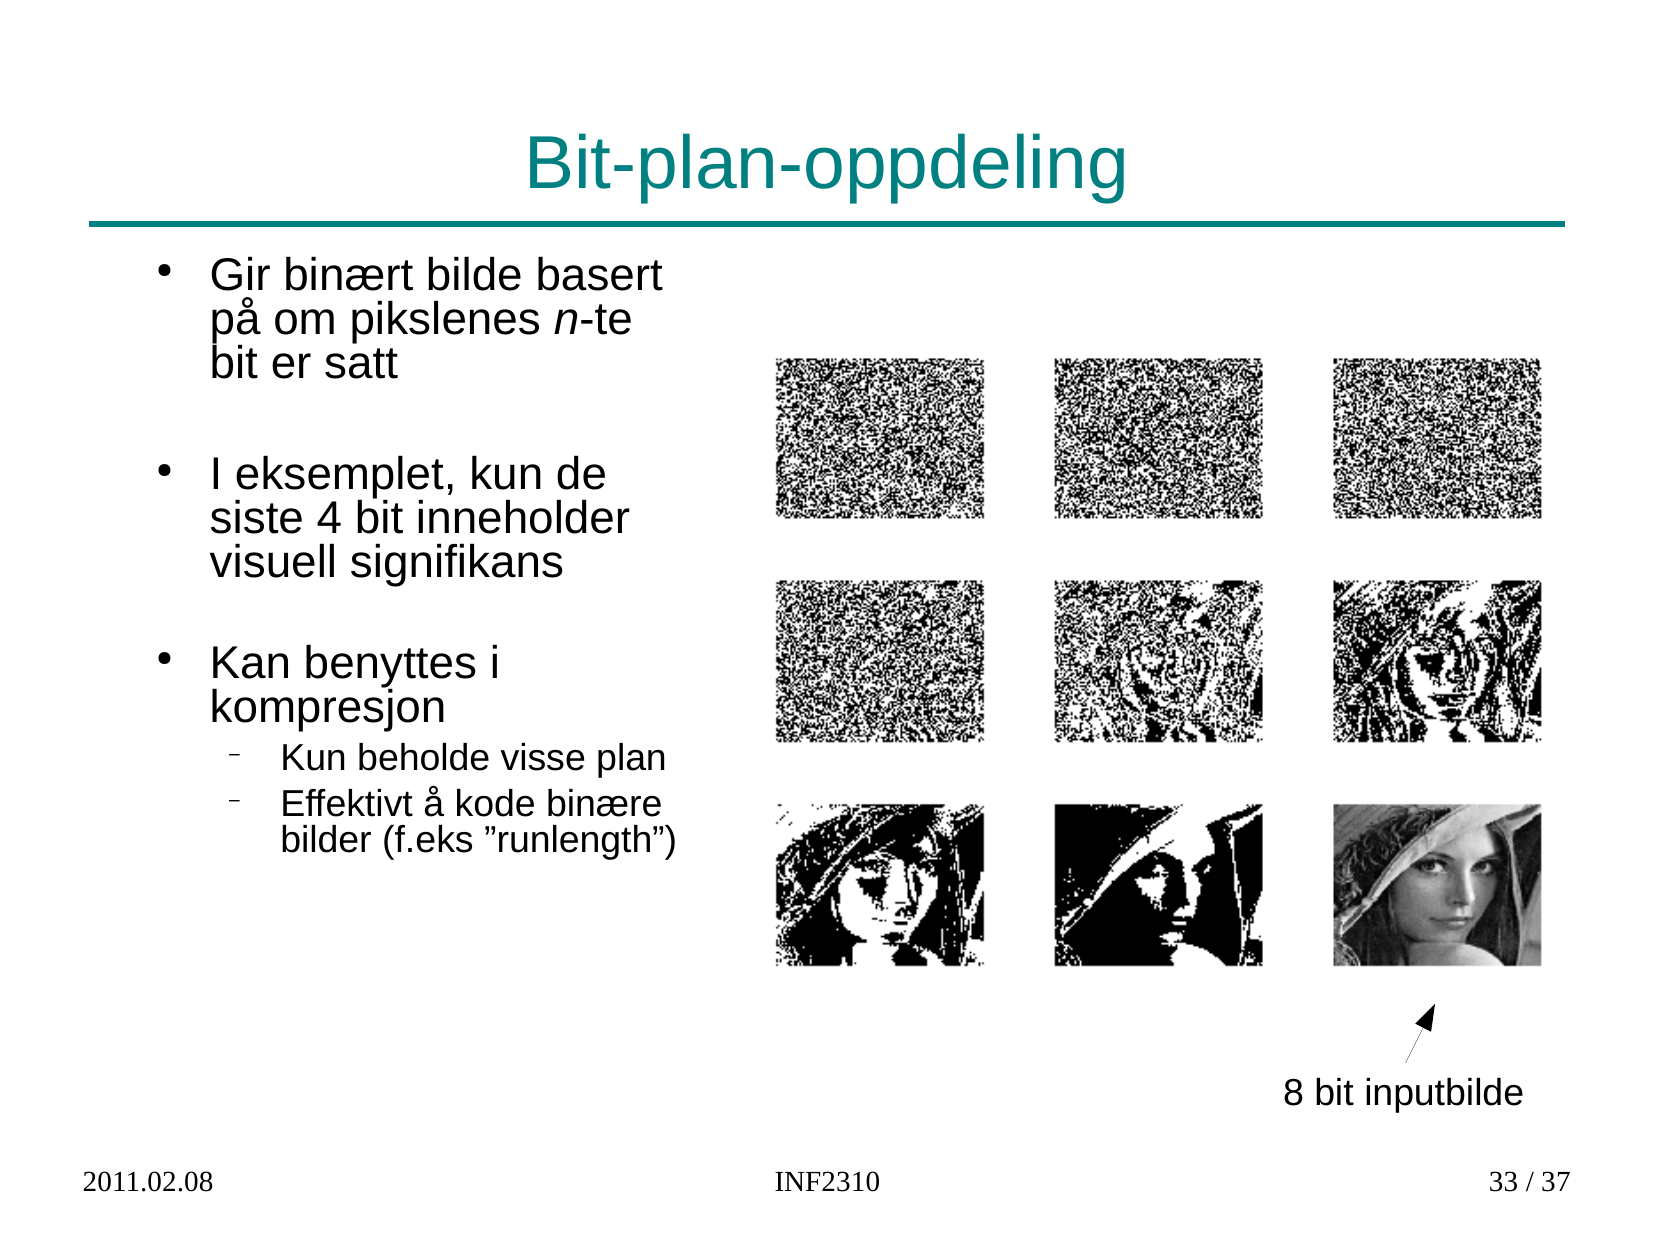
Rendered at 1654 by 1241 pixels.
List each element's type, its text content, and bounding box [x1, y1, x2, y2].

list Gir binært bilde basert på om pikslenes n-te bit er satt I eksemplet, kun de siste 4 bit inneholder visuell signifikans Kan benyttes i kompresjon Kun beholde visse plan Effektivt å kode binære bilder (f.eks ”runlength”) [123, 247, 709, 1174]
text_box 8 bit inputbilde [1268, 1064, 1540, 1122]
picture [709, 302, 1641, 1048]
title Bit-plan-oppdeling [123, 68, 1530, 249]
